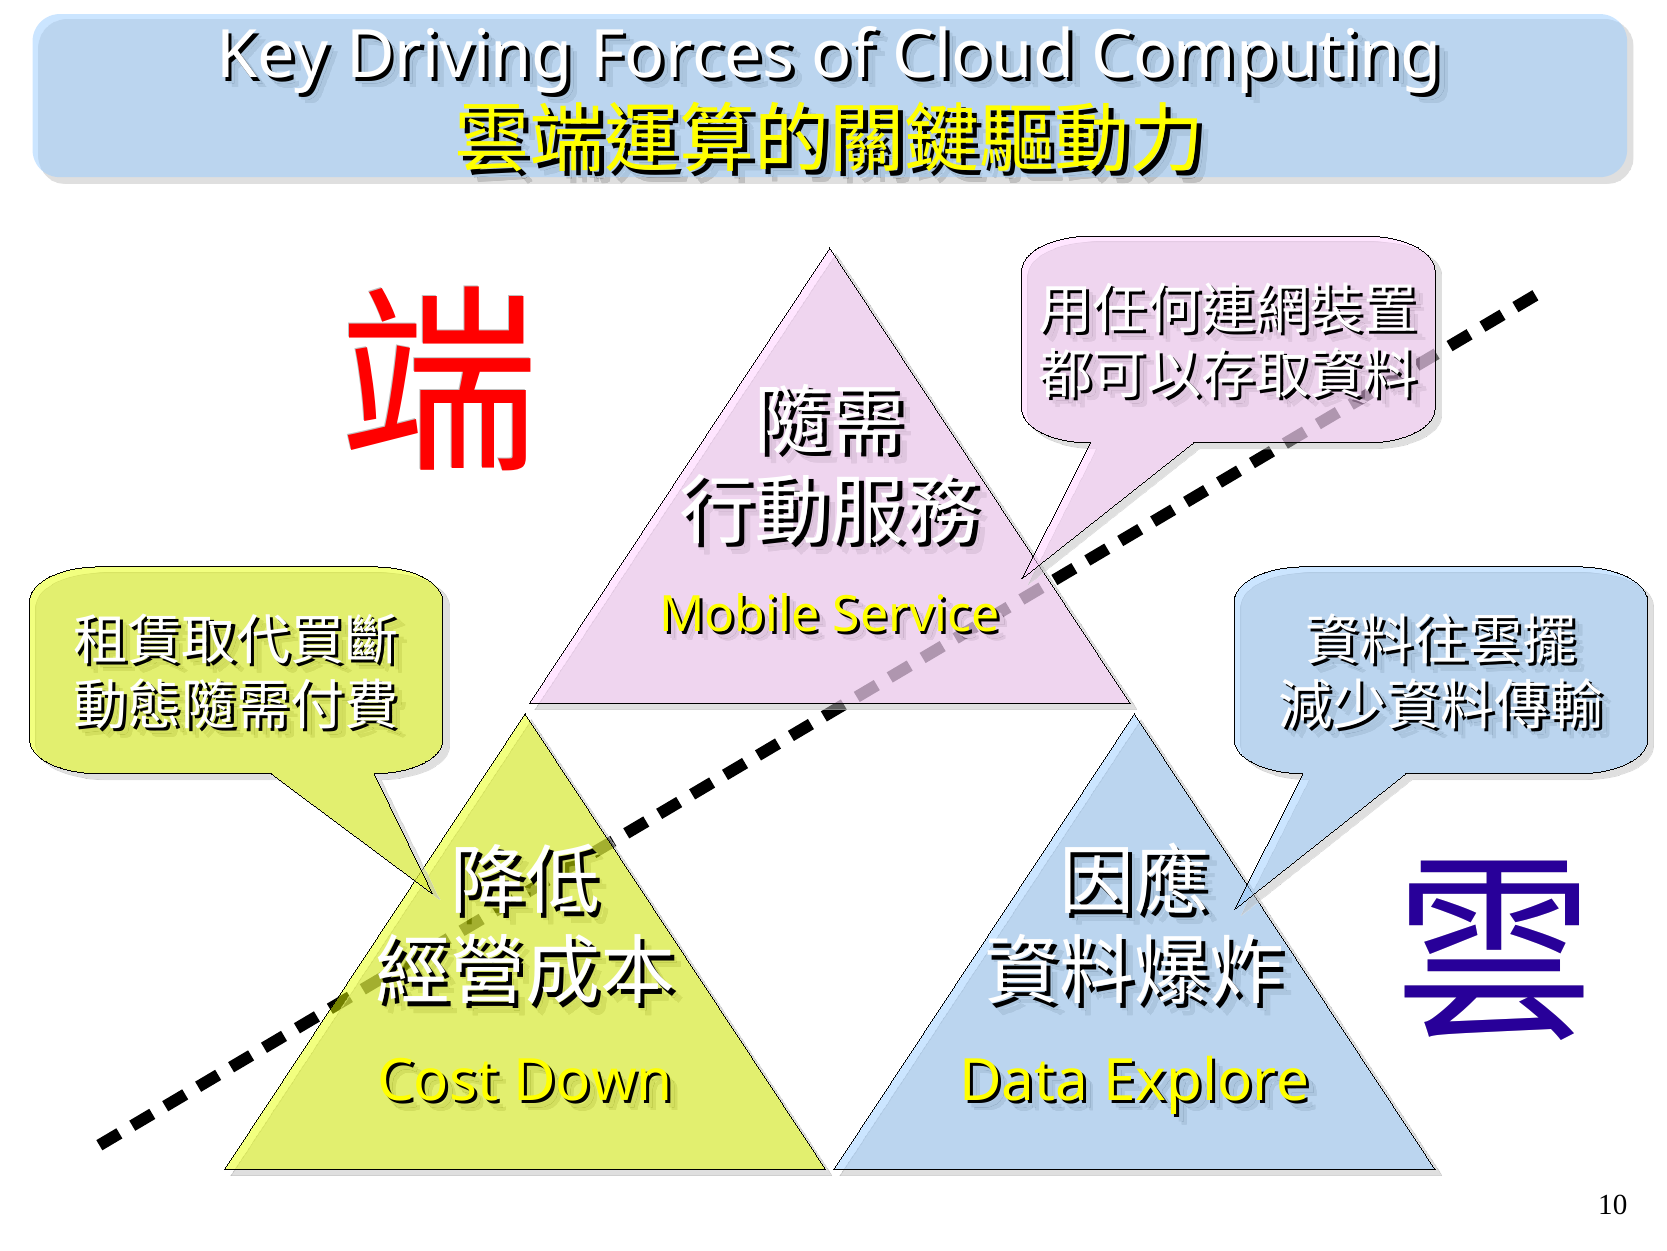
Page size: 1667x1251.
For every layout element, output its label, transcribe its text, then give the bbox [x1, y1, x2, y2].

text_box 隨需 行動服務 Mobile Service [529, 247, 1131, 704]
text_box 因應 資料爆炸 Data Explore [833, 713, 1436, 1170]
text_box 雲 [1380, 816, 1617, 1072]
text_box 端 [324, 247, 562, 502]
text_box 租賃取代買斷 動態隨需付費 [29, 566, 443, 894]
text_box 降低 經營成本 Cost Down [224, 713, 826, 1170]
text_box 資料往雲擺 減少資料傳輸 [1234, 566, 1648, 910]
text_box Key Driving Forces of Cloud Computing 雲端運算的關鍵驅動力 [32, 14, 1628, 178]
text_box 用任何連網裝置 都可以存取資料 [1021, 236, 1436, 579]
